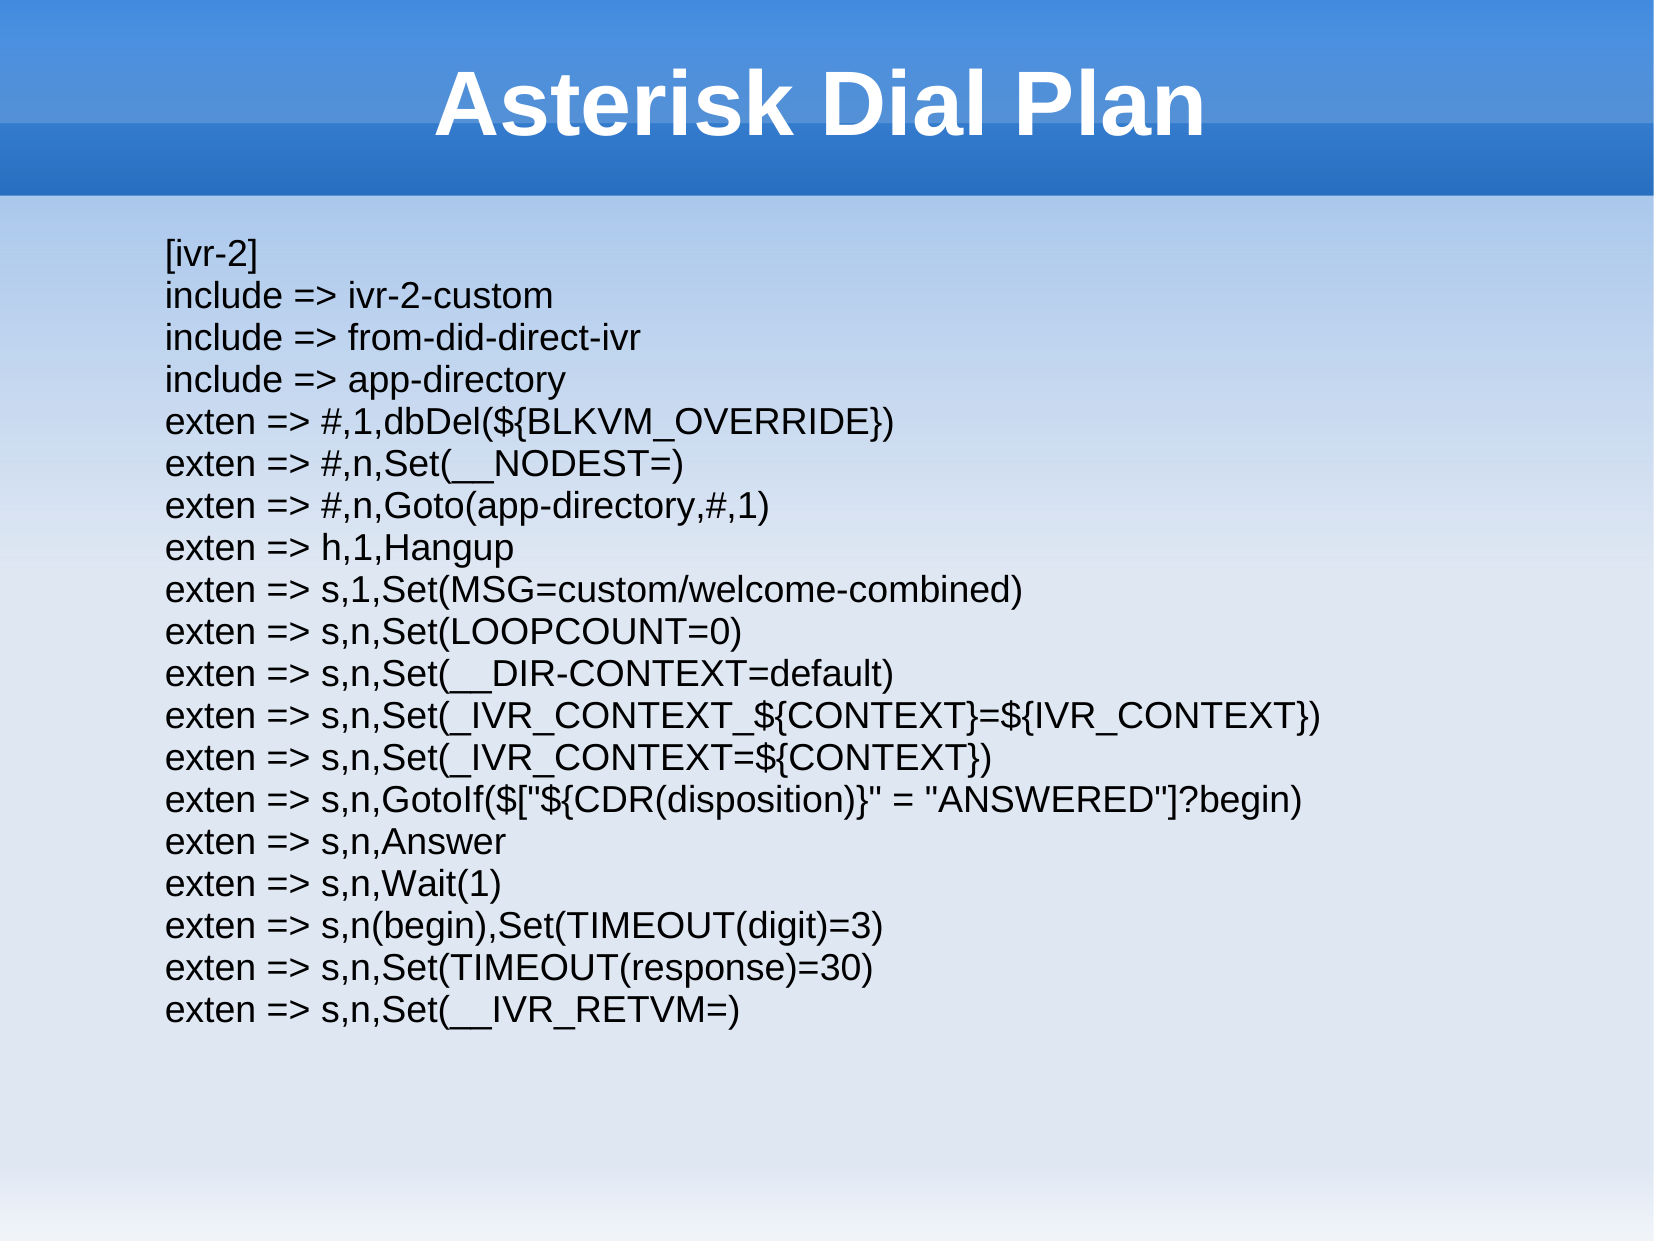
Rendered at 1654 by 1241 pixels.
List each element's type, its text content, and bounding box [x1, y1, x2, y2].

text_box [ivr-2] include => ivr-2-custom include => from-did-direct-ivr include => app-directory exten => #,1,dbDel(${BLKVM_OVERRIDE}) exten => #,n,Set(__NODEST=) exten => #,n,Goto(app-directory,#,1) exten => h,1,Hangup exten => s,1,Set(MSG=custom/welcome-combined) exten => s,n,Set(LOOPCOUNT=0) exten => s,n,Set(__DIR-CONTEXT=default) exten => s,n,Set(_IVR_CONTEXT_${CONTEXT}=${IVR_CONTEXT}) exten => s,n,Set(_IVR_CONTEXT=${CONTEXT}) exten => s,n,GotoIf($["${CDR(disposition)}" = "ANSWERED"]?begin) exten => s,n,Answer exten => s,n,Wait(1) exten => s,n(begin),Set(TIMEOUT(digit)=3) exten => s,n,Set(TIMEOUT(response)=30) exten => s,n,Set(__IVR_RETVM=) [150, 225, 1338, 1080]
title Asterisk Dial Plan [76, 7, 1565, 200]
picture [0, 0, 1654, 1241]
